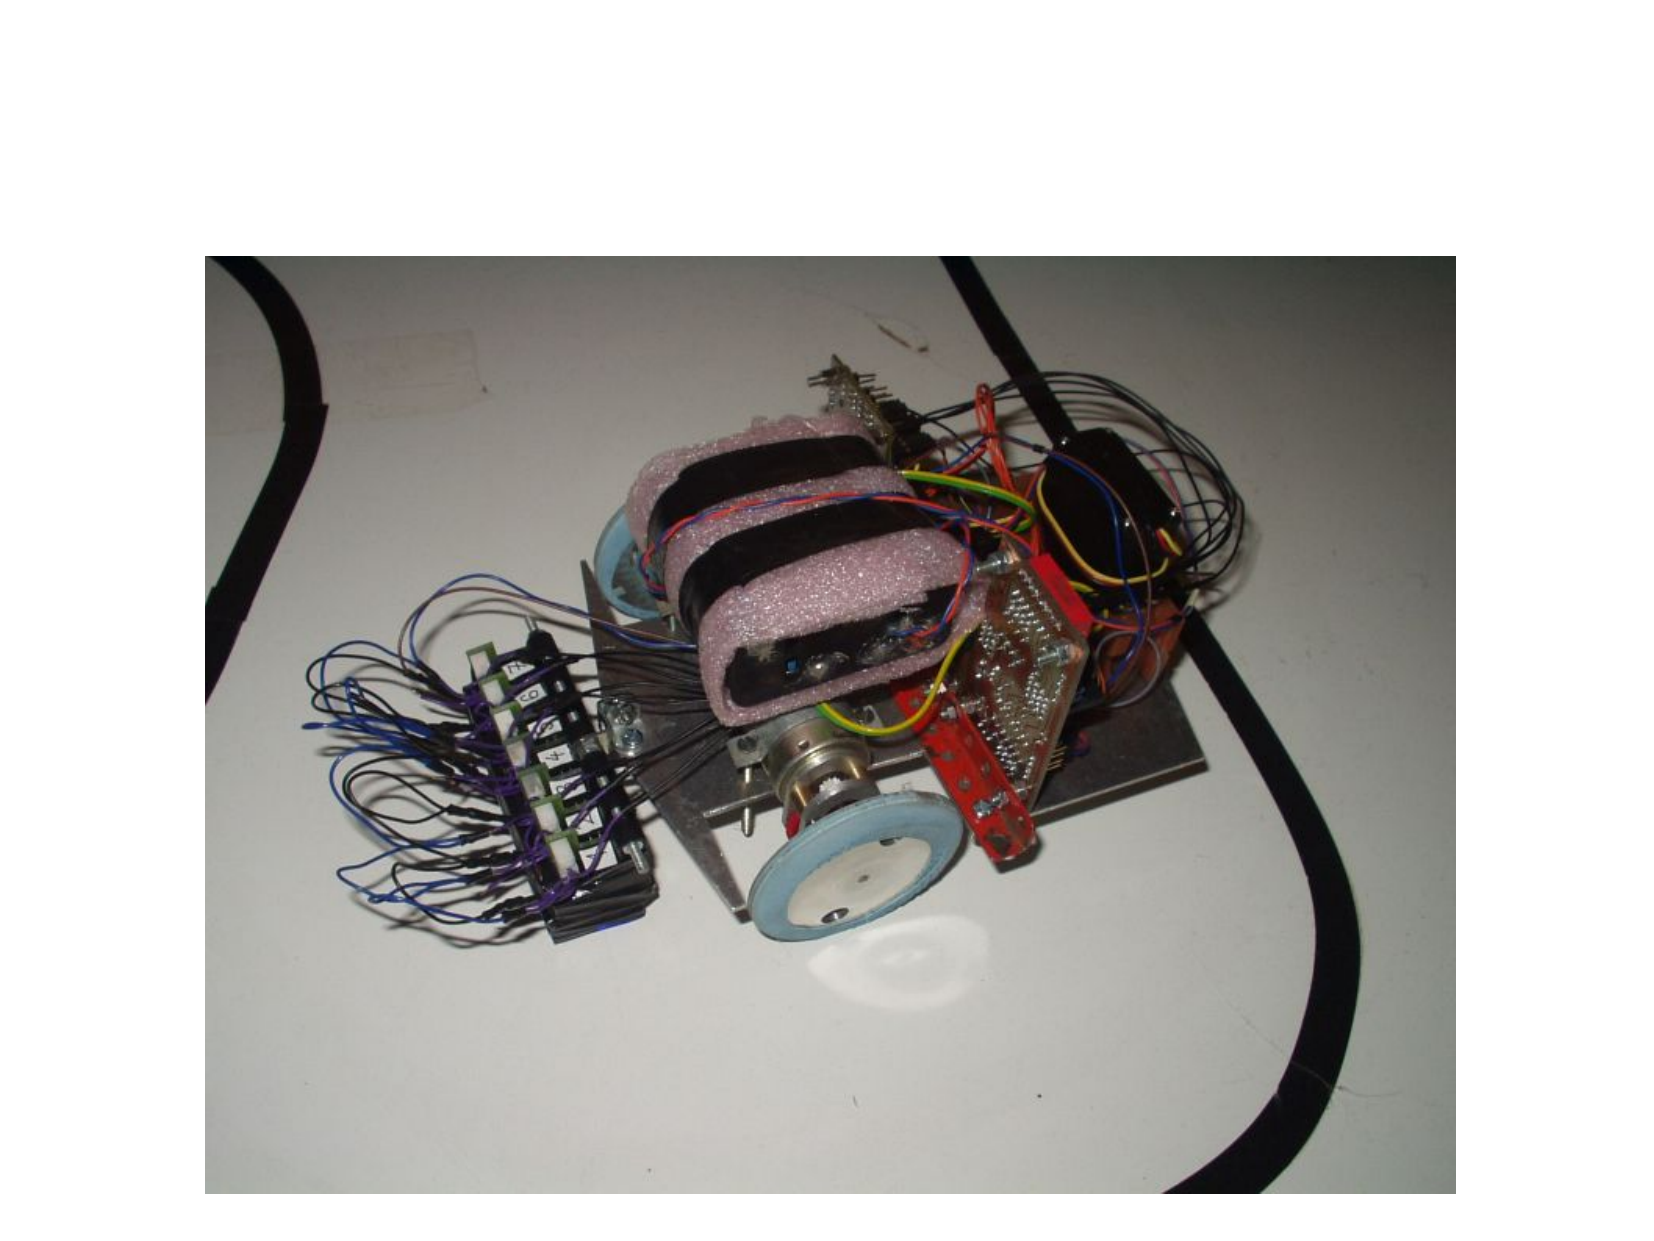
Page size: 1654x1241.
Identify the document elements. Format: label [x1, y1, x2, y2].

picture [205, 256, 1456, 1194]
